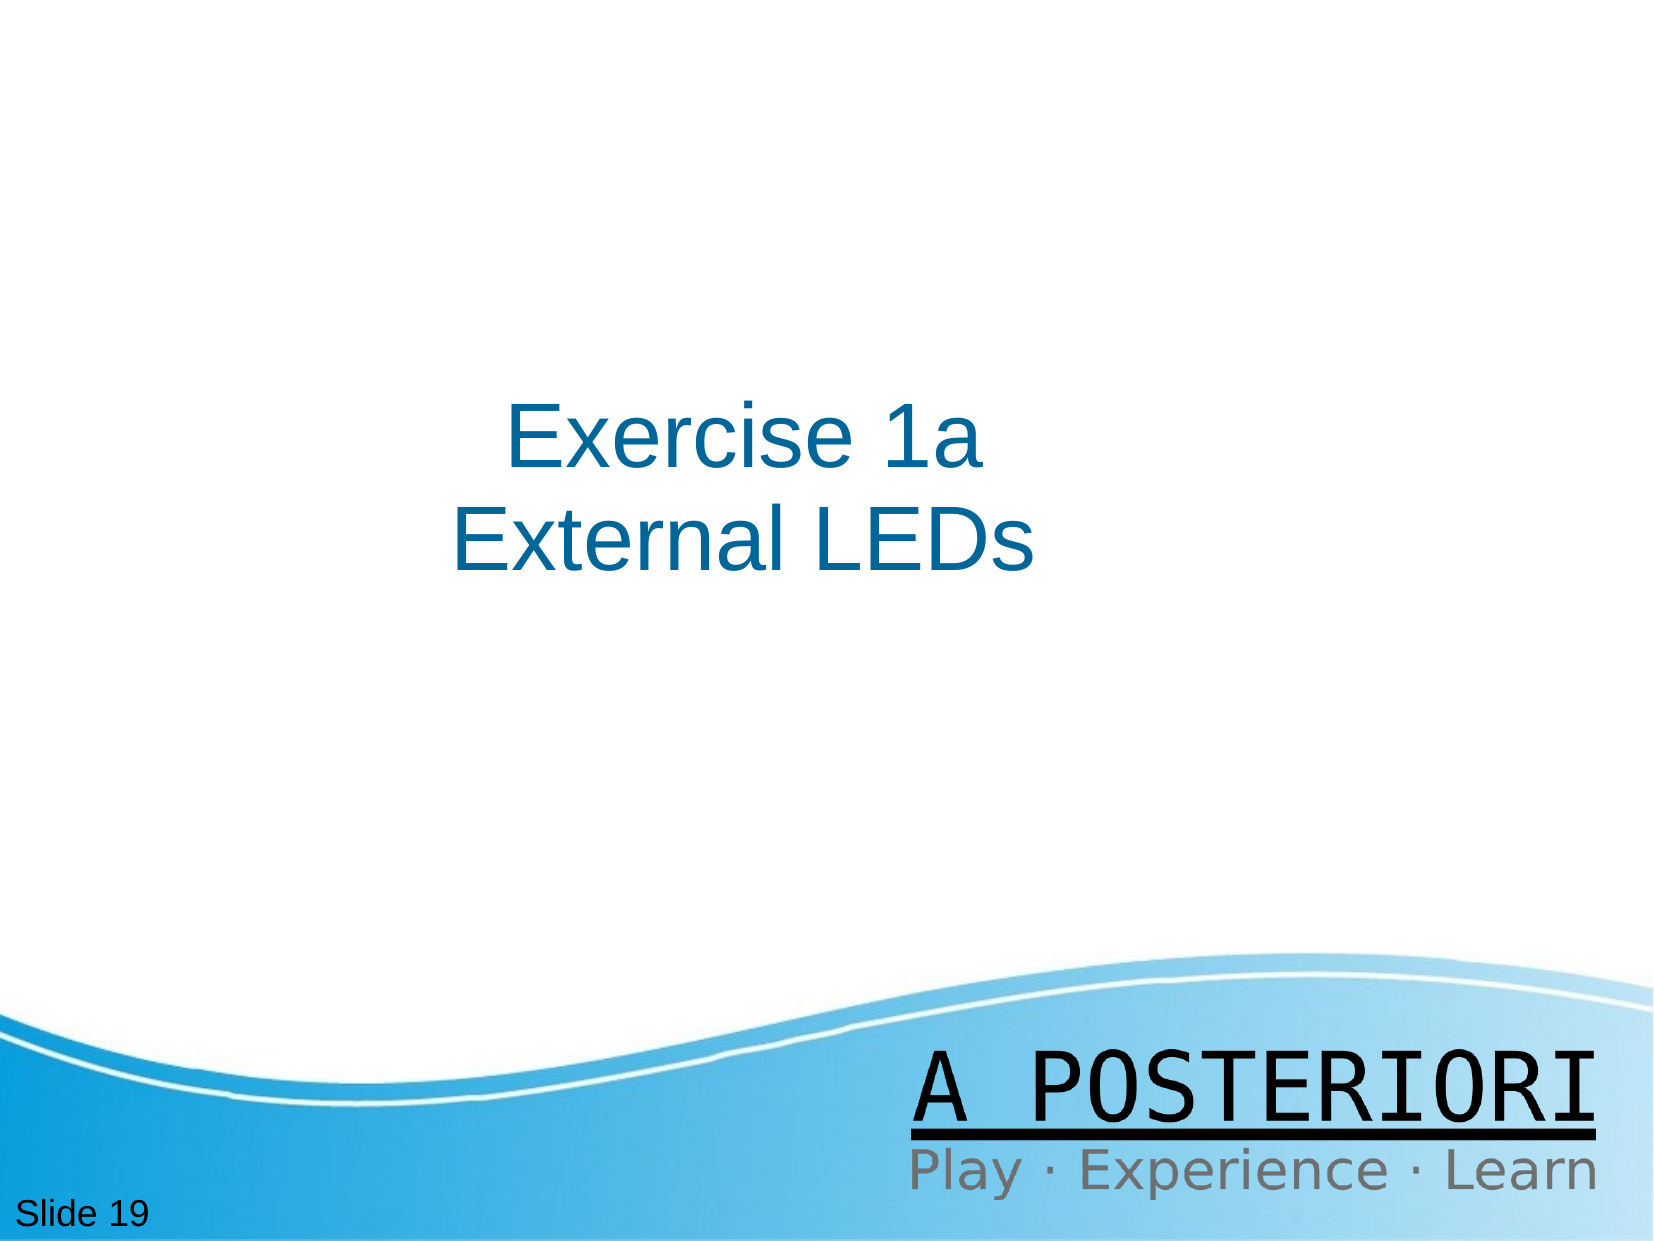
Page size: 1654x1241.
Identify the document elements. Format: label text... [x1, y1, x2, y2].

picture [0, 952, 1654, 1241]
title Exercise 1a External LEDs [0, 384, 1489, 592]
